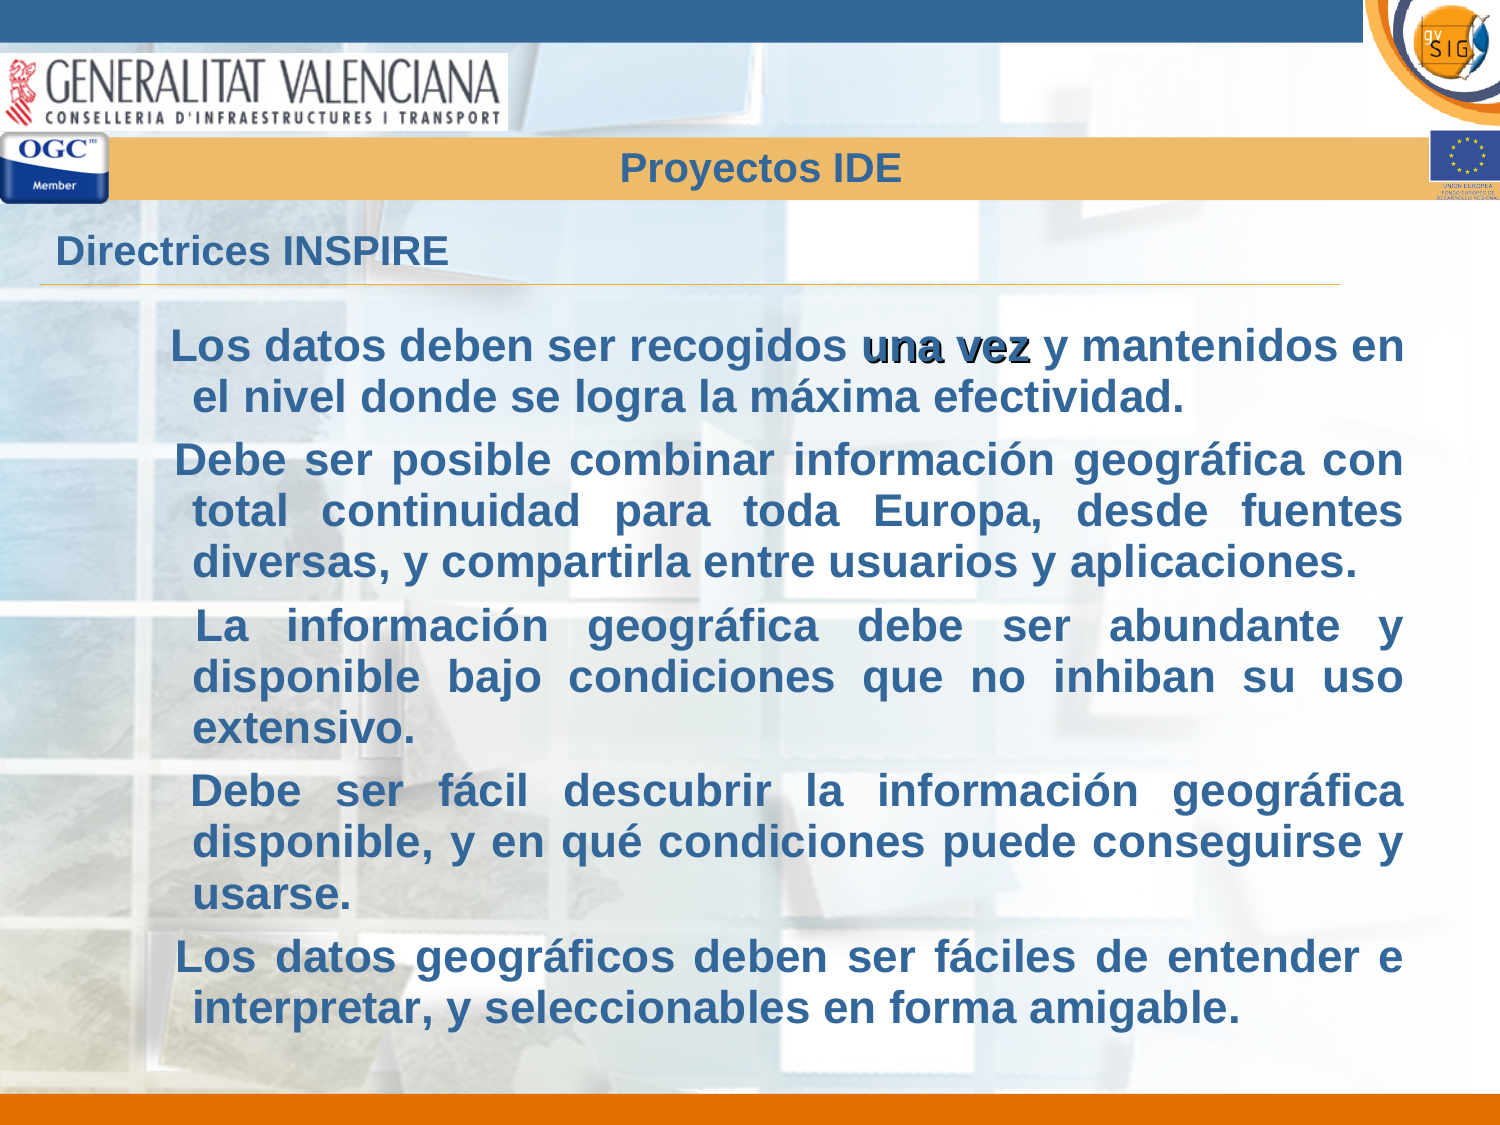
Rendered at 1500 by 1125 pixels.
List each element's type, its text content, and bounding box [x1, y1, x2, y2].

text_box Proyectos IDE [145, 146, 1389, 202]
picture [0, 132, 109, 204]
text_box Los datos deben ser recogidos una vez y mantenidos en el nivel donde se logra la máxima efectividad. Debe ser posible combinar información geográfica con total continuidad para toda Europa, desde fuentes diversas, y compartirla entre usuarios y aplicaciones. La información geográfica debe ser abundante y disponible bajo condiciones que no inhiban su uso extensivo. Debe ser fácil descubrir la información geográfica disponible, y en qué condiciones puede conseguirse y usarse. Los datos geográficos deben ser fáciles de entender e interpretar, y seleccionables en forma amigable. [121, 319, 1406, 1047]
picture [1429, 129, 1500, 200]
picture [0, 53, 508, 131]
picture [1363, 0, 1500, 127]
text_box Directrices INSPIRE [40, 222, 1196, 286]
